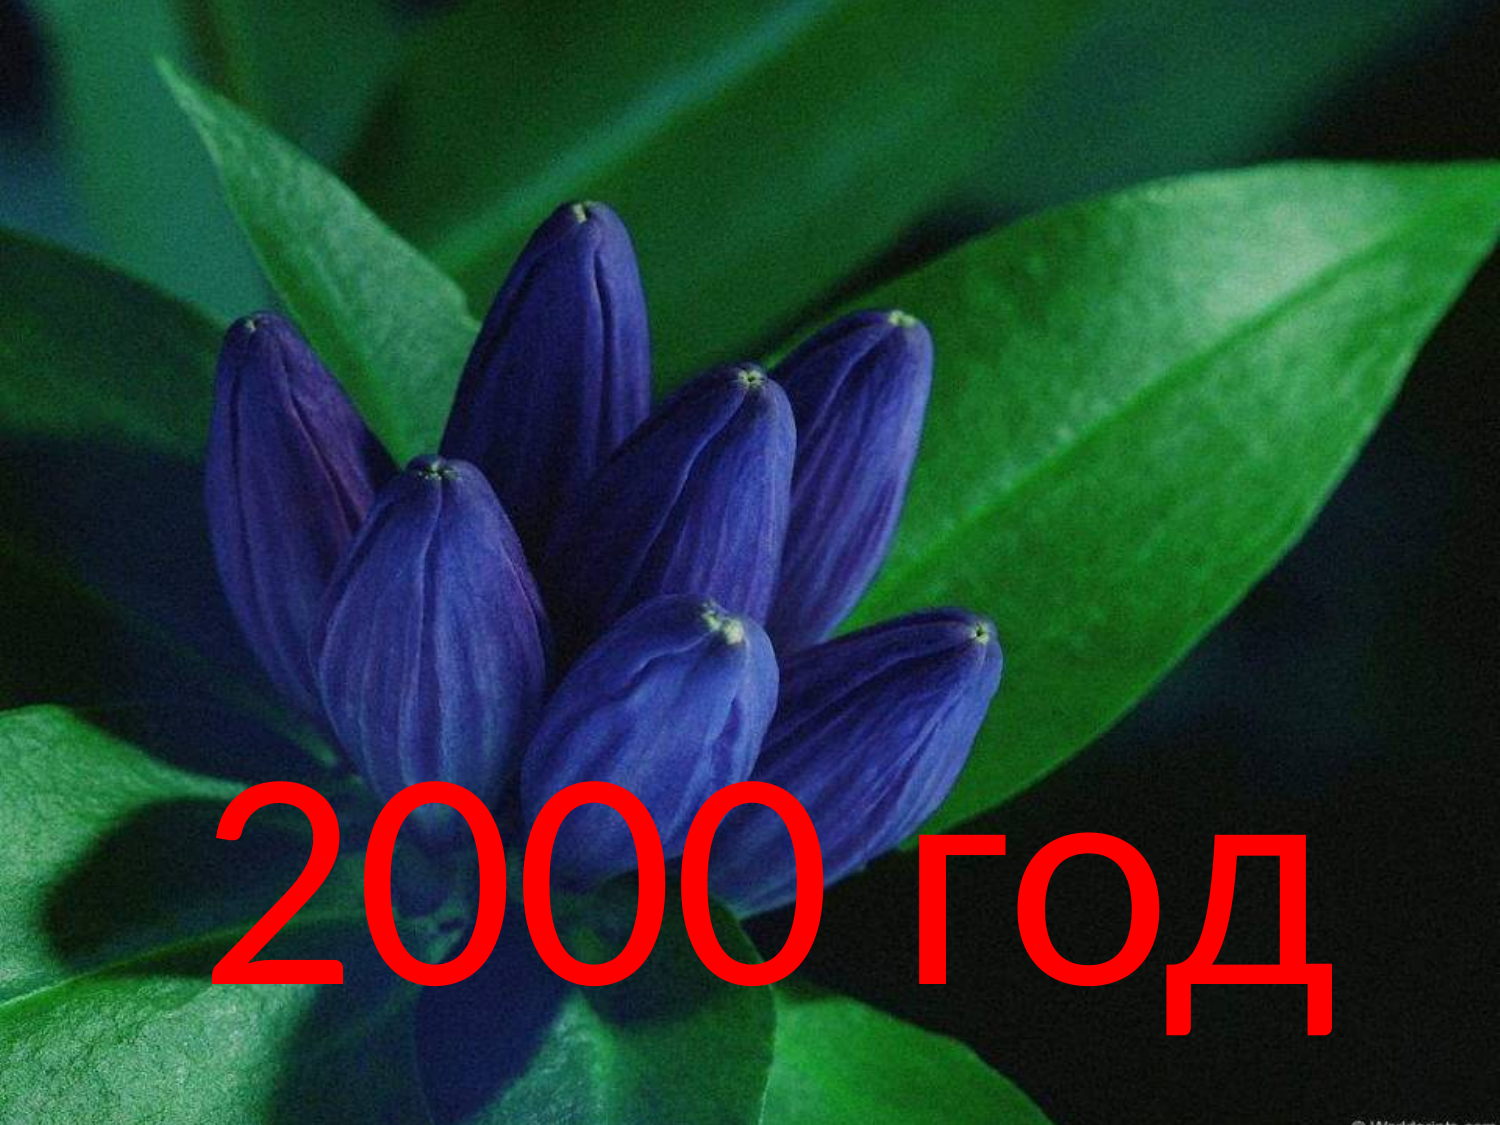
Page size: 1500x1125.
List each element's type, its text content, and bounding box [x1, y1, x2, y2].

picture [0, 0, 1500, 1125]
title 2000 год [88, 444, 1449, 1047]
